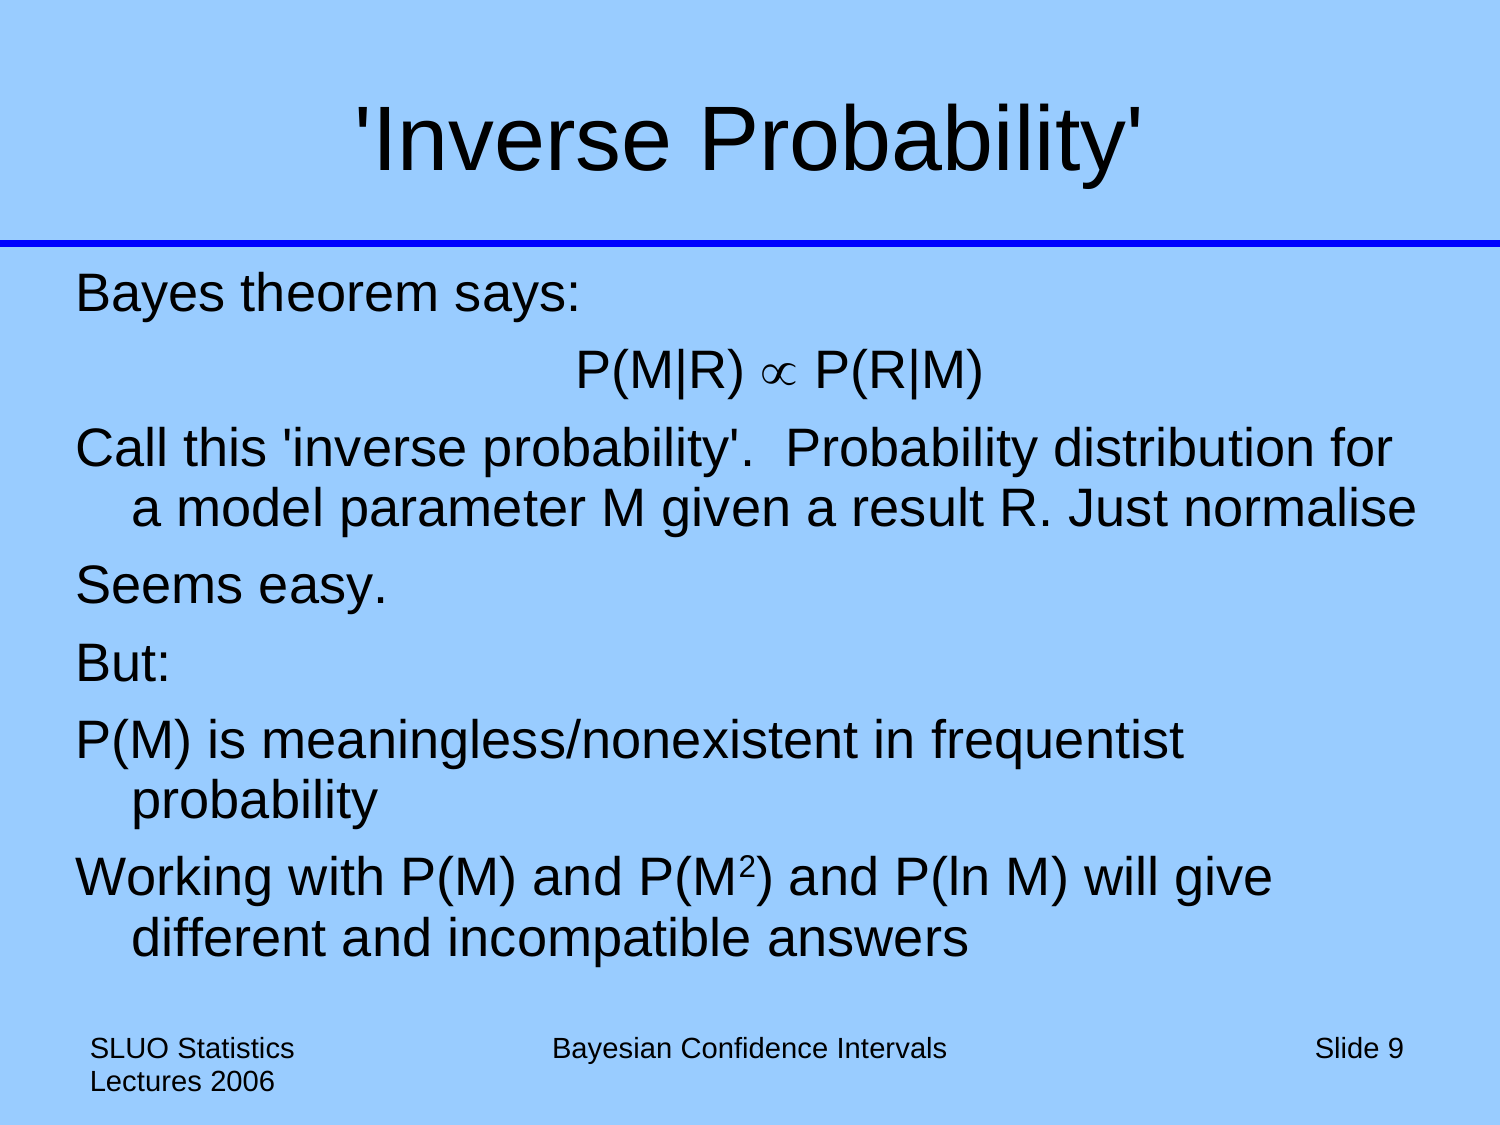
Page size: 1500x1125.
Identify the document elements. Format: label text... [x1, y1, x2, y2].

title 'Inverse Probability' [75, 45, 1426, 233]
list Bayes theorem says: P(M|R)  P(R|M) Call this 'inverse probability'. Probability distribution for a model parameter M given a result R. Just normalise Seems easy. But: P(M) is meaningless/nonexistent in frequentist probability Working with P(M) and P(M2) and P(ln M) will give different and incompatible answers [75, 262, 1426, 1006]
